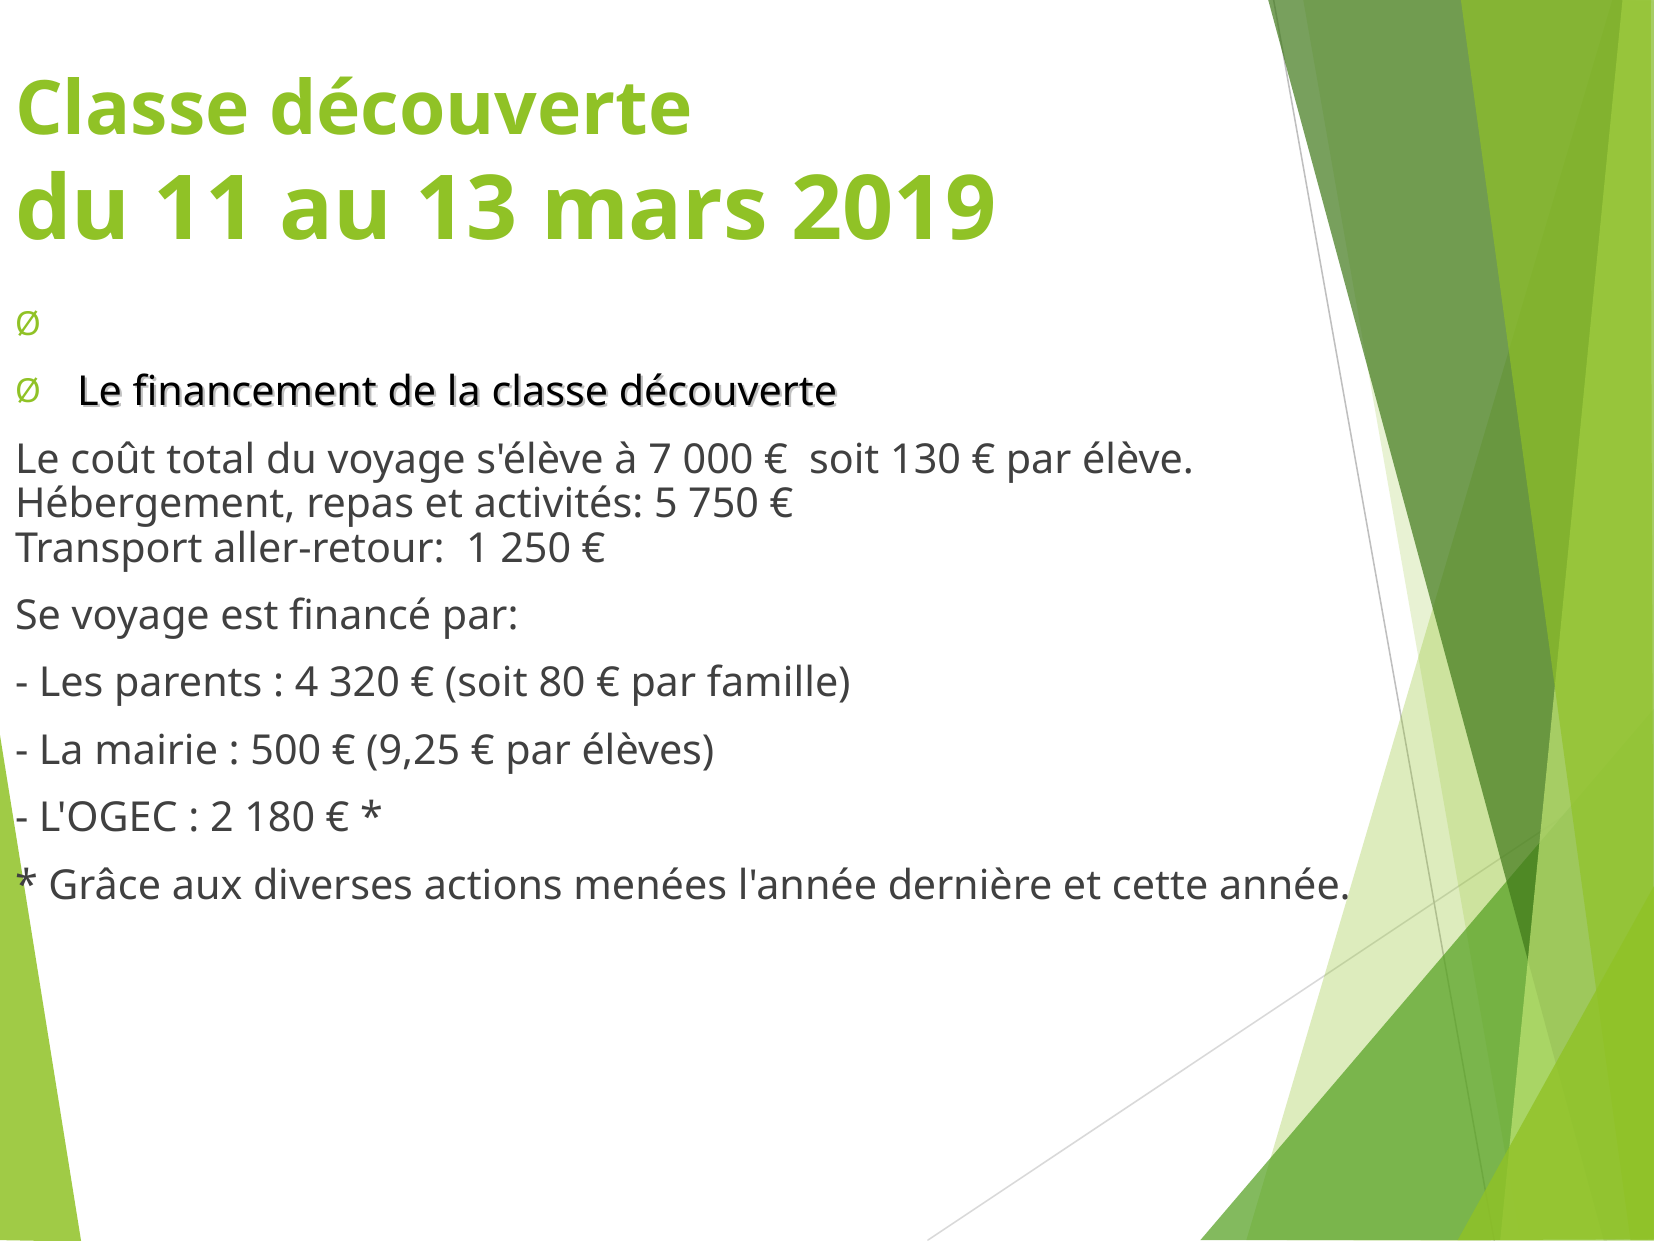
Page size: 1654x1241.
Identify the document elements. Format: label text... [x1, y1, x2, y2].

title Classe découverte du 11 au 13 mars 2019 [0, 52, 1489, 266]
list Le financement de la classe découverte Le coût total du voyage s'élève à 7 000 € soit 130 € par élève. Hébergement, repas et activités: 5 750 € Transport aller-retour: 1 250 € Se voyage est financé par: - Les parents : 4 320 € (soit 80 € par famille) - La mairie : 500 € (9,25 € par élèves) - L'OGEC : 2 180 € * * Grâce aux diverses actions menées l'année dernière et cette année. [0, 290, 1489, 1109]
